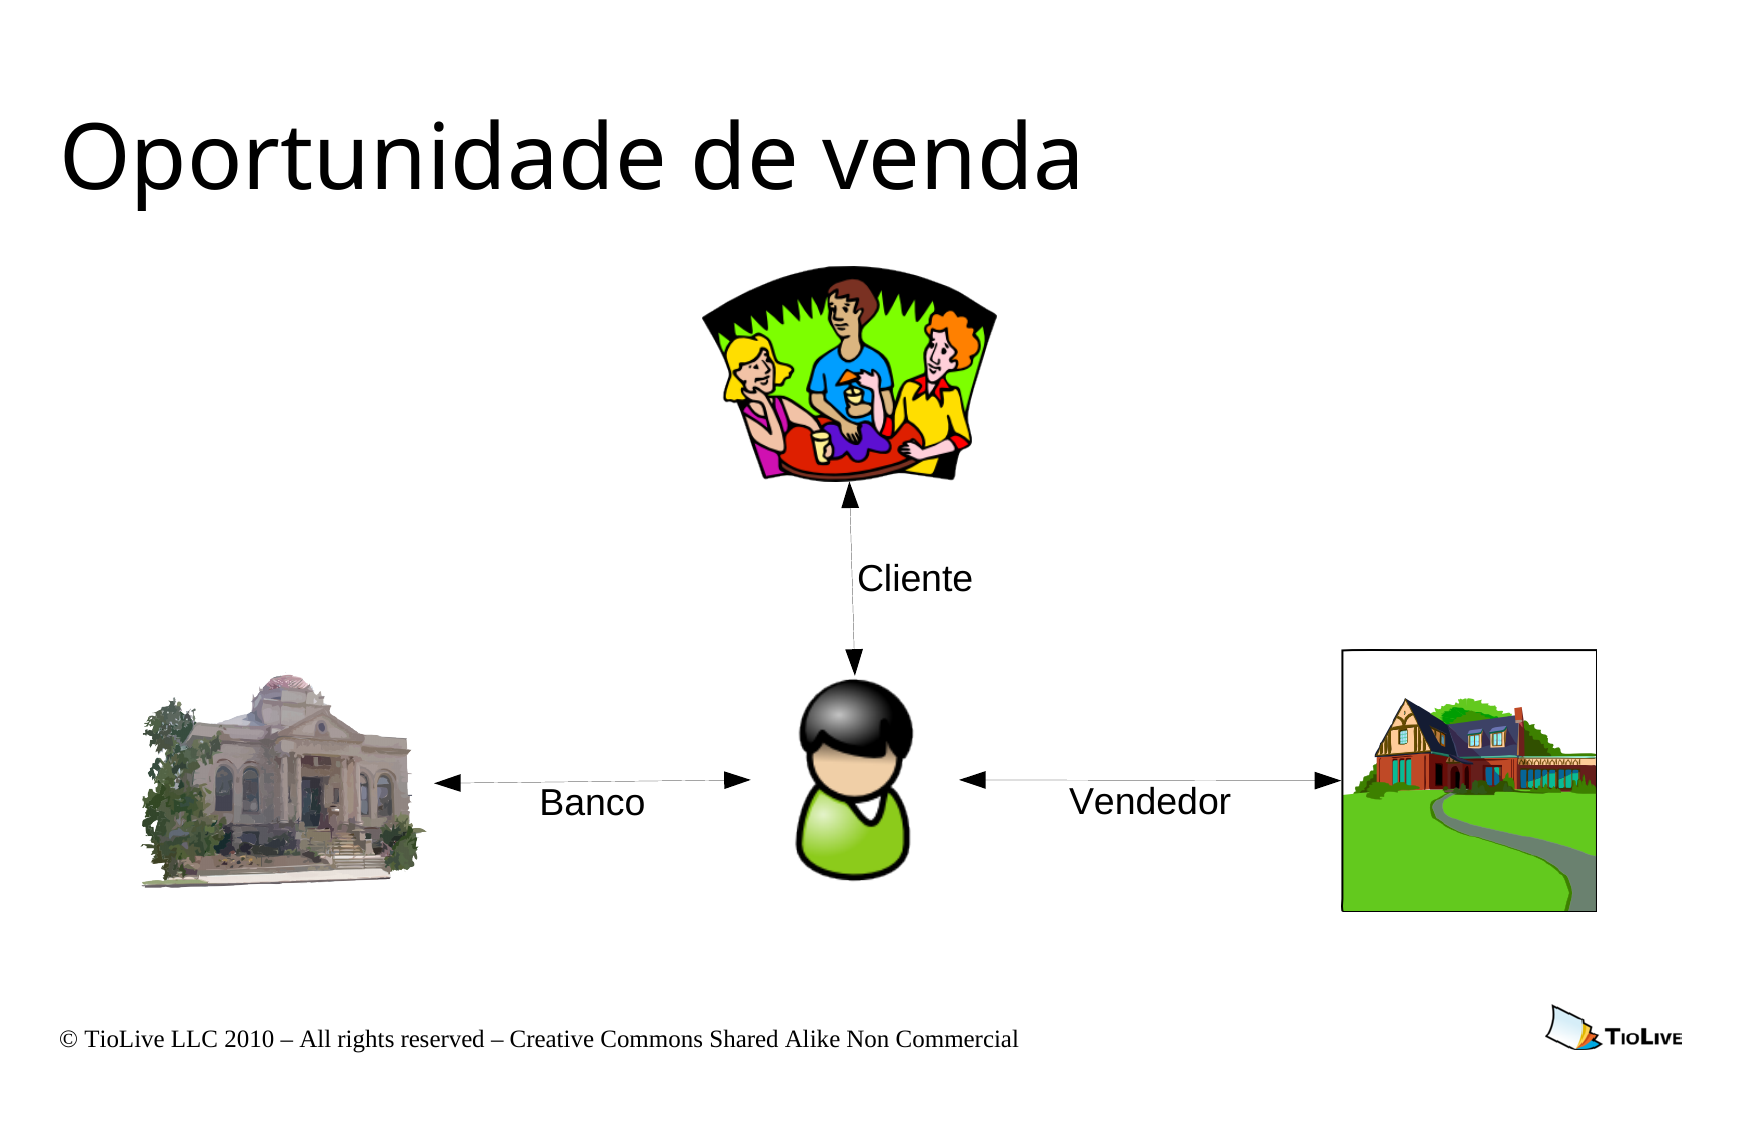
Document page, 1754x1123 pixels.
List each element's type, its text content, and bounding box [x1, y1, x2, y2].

picture [1341, 649, 1597, 912]
picture [130, 658, 435, 908]
picture [750, 675, 960, 885]
title Oportunidade de venda [59, 92, 1695, 216]
picture [1545, 1004, 1682, 1050]
picture [702, 266, 997, 482]
